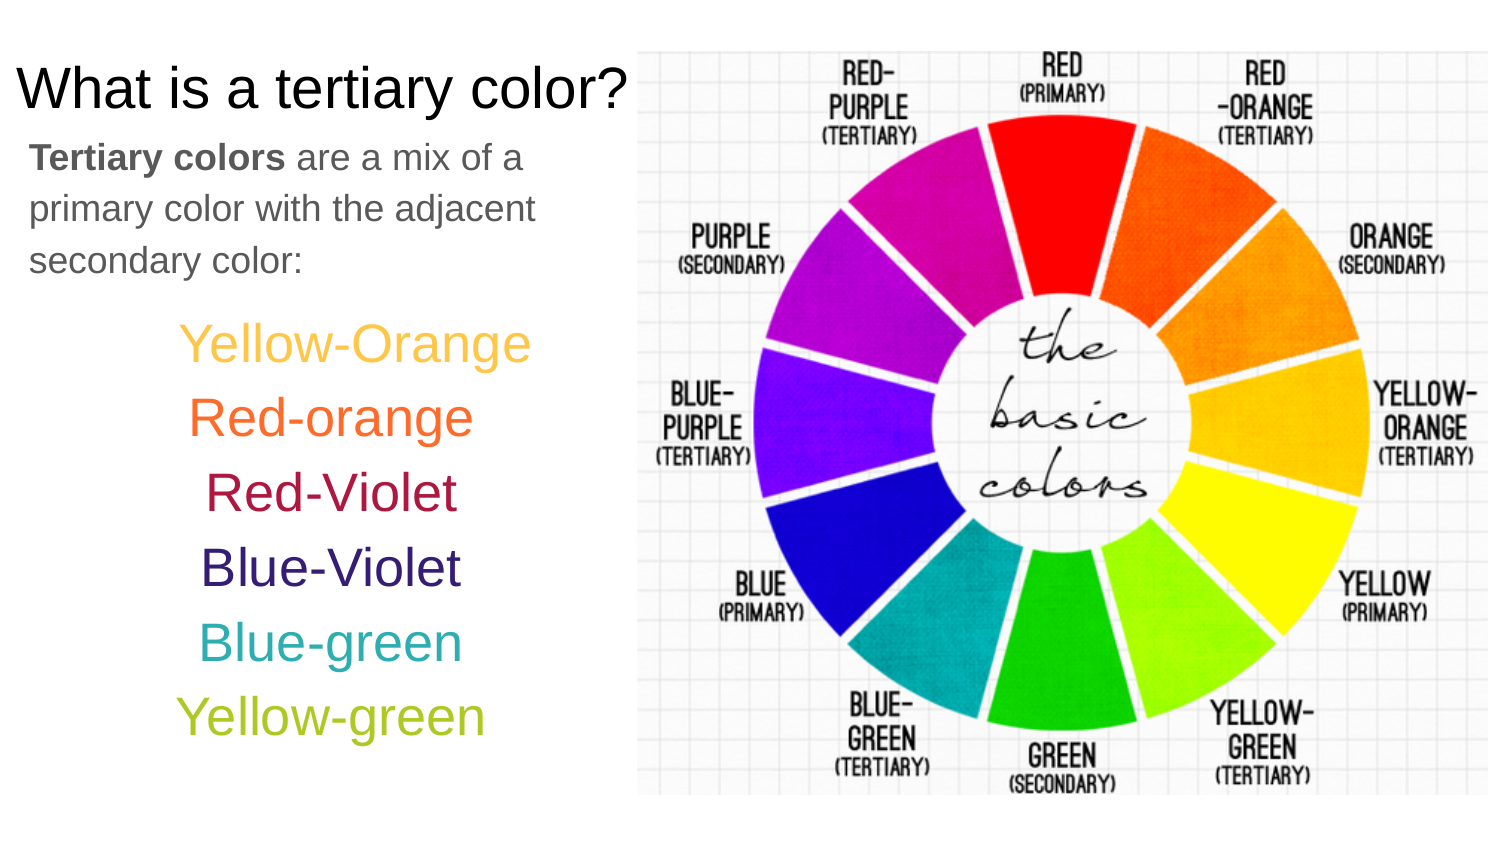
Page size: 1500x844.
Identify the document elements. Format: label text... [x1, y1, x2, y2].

title What is a tertiary color? [1, 35, 1399, 130]
list Tertiary colors are a mix of a primary color with the adjacent secondary color: Yellow-Orange Red-orange Red-Violet Blue-Violet Blue-green Yellow-green [13, 110, 636, 672]
picture [636, 51, 1488, 795]
